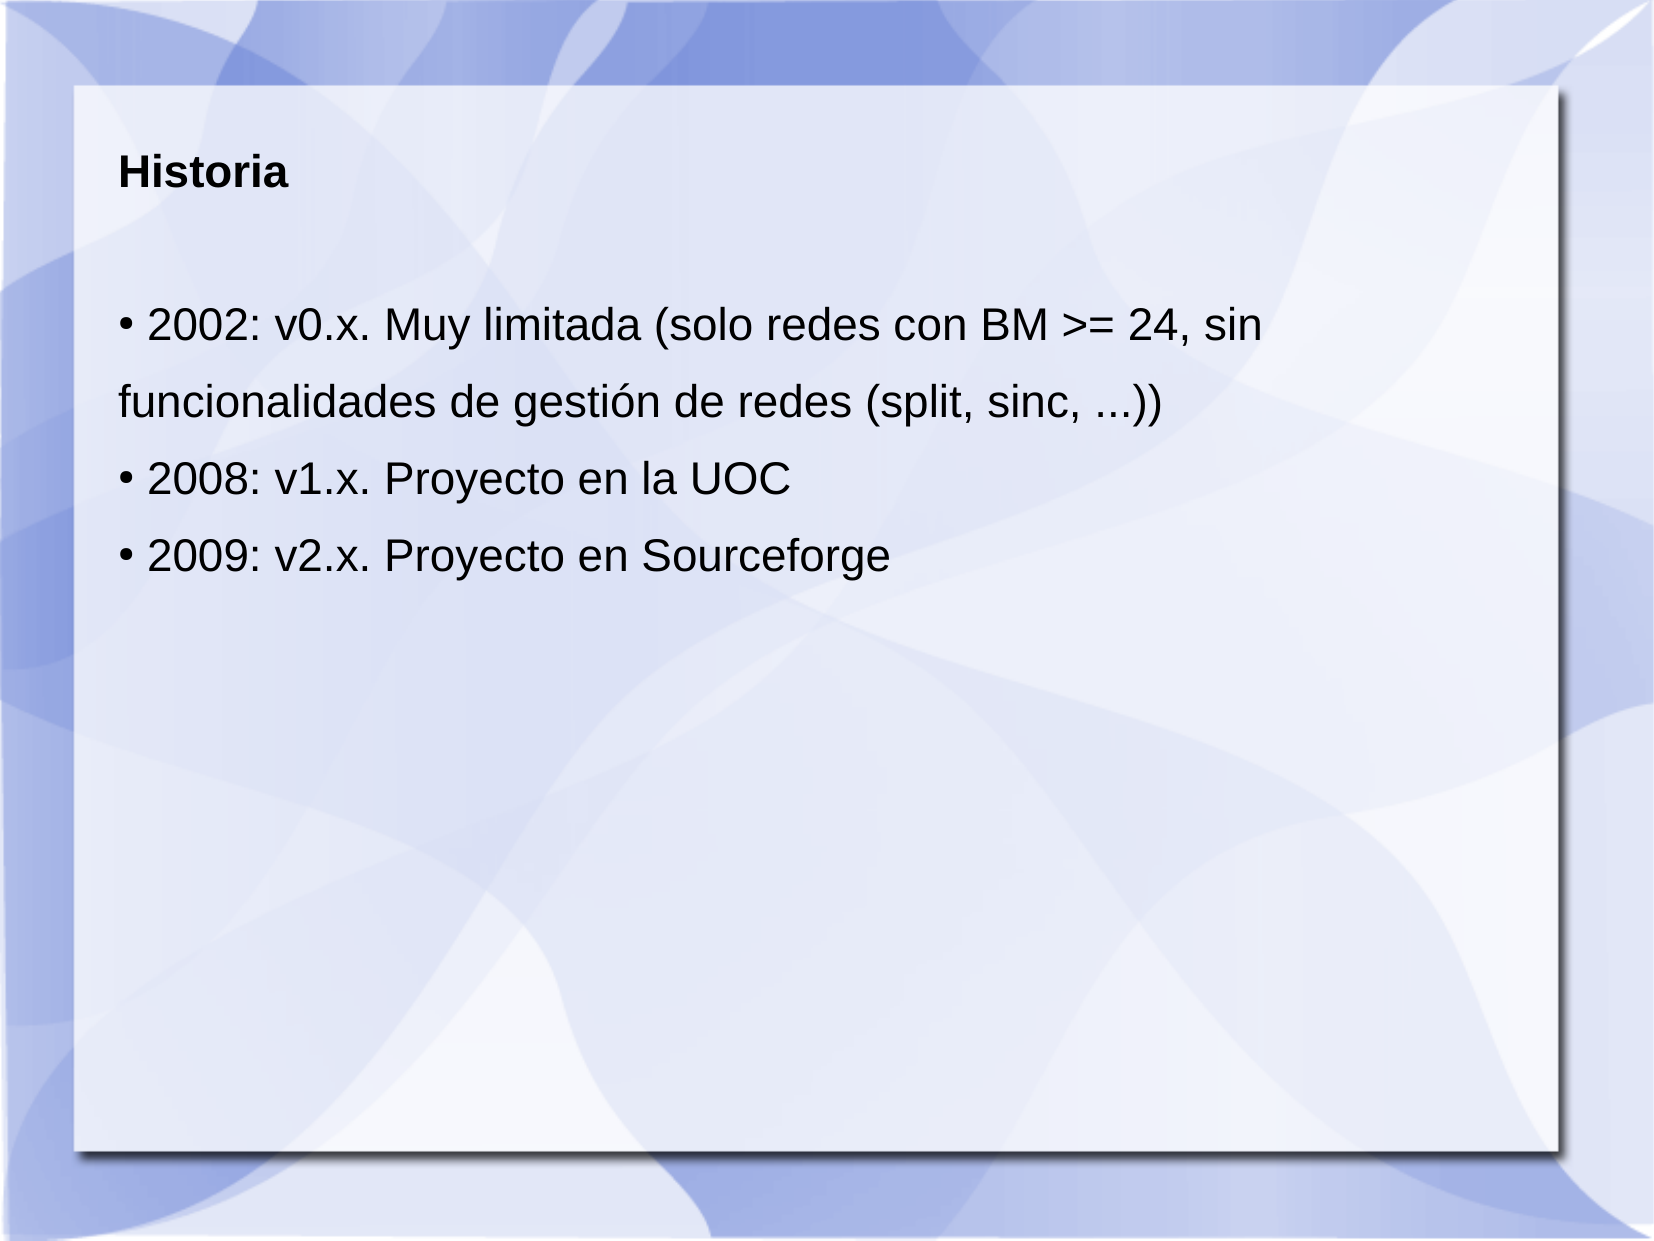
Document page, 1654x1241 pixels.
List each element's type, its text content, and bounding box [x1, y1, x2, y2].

subtitle Historia 2002: v0.x. Muy limitada (solo redes con BM >= 24, sin funcionalidades de gestión de redes (split, sinc, ...)) 2008: v1.x. Proyecto en la UOC 2009: v2.x. Proyecto en Sourceforge [118, 0, 1571, 798]
picture [0, 0, 1654, 1241]
